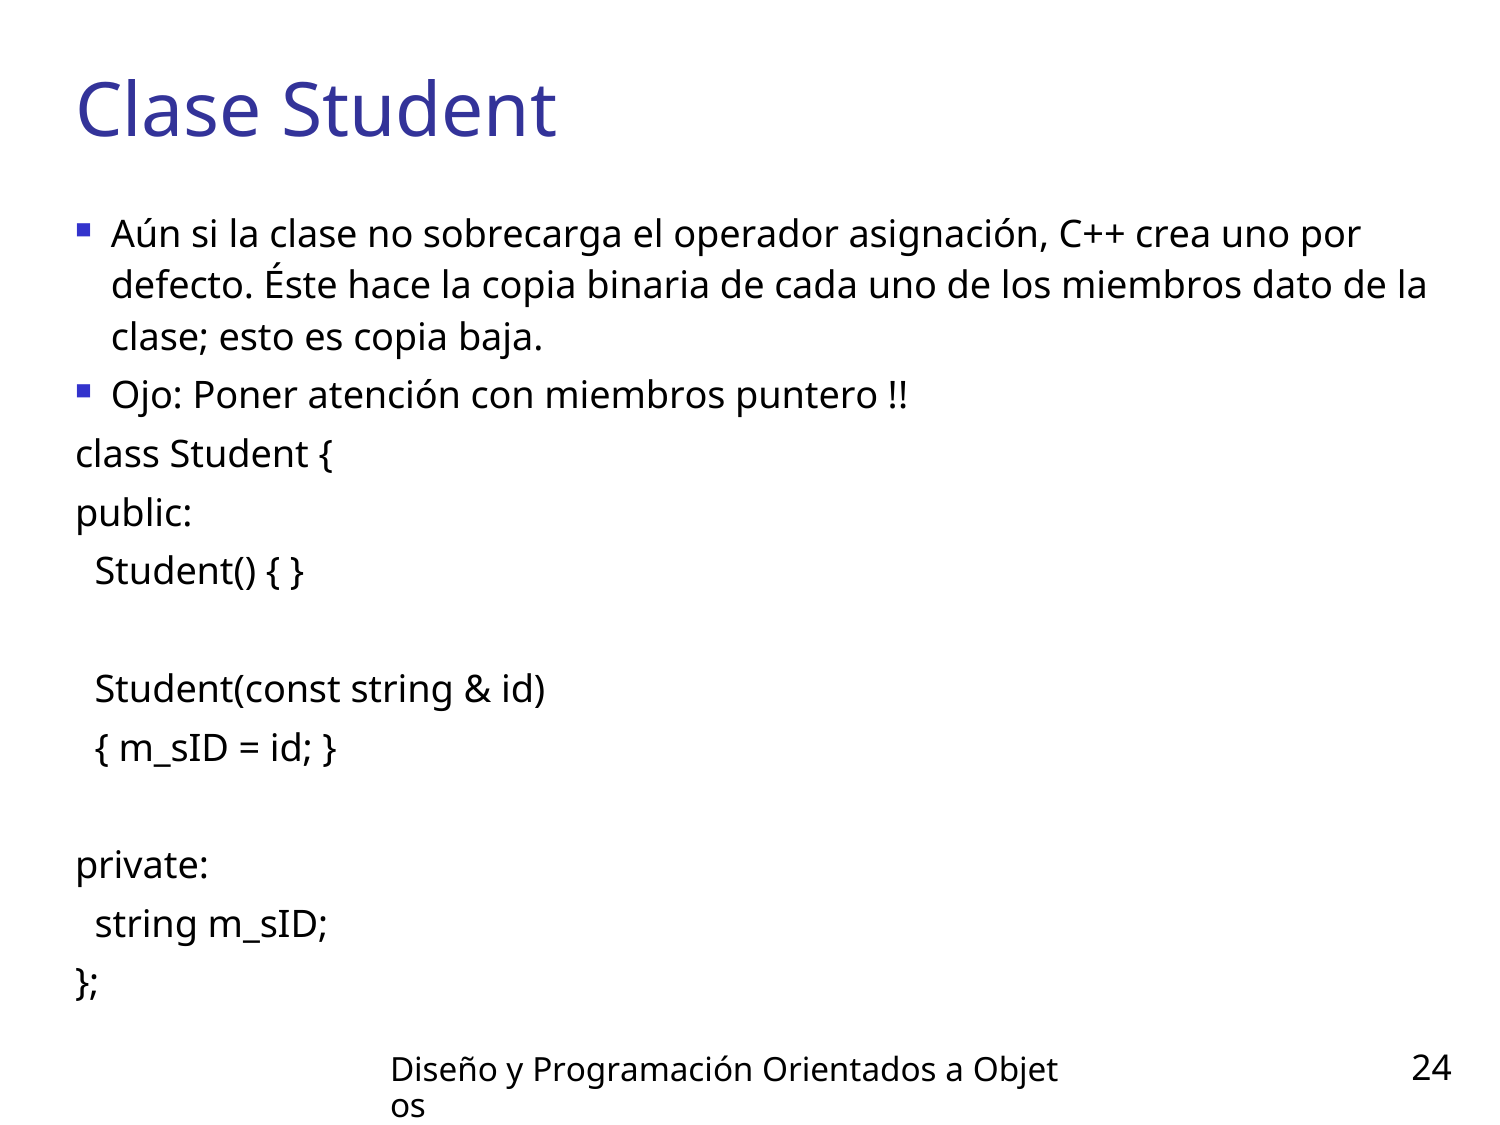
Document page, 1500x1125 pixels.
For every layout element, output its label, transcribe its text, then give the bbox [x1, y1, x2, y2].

title Clase Student [75, 25, 1466, 188]
list Aún si la clase no sobrecarga el operador asignación, C++ crea uno por defecto. Éste hace la copia binaria de cada uno de los miembros dato de la clase; esto es copia baja. Ojo: Poner atención con miembros puntero !! class Student { public: Student() { } Student(const string & id)‏ { m_sID = id; } private: string m_sID; }; [75, 207, 1462, 1013]
